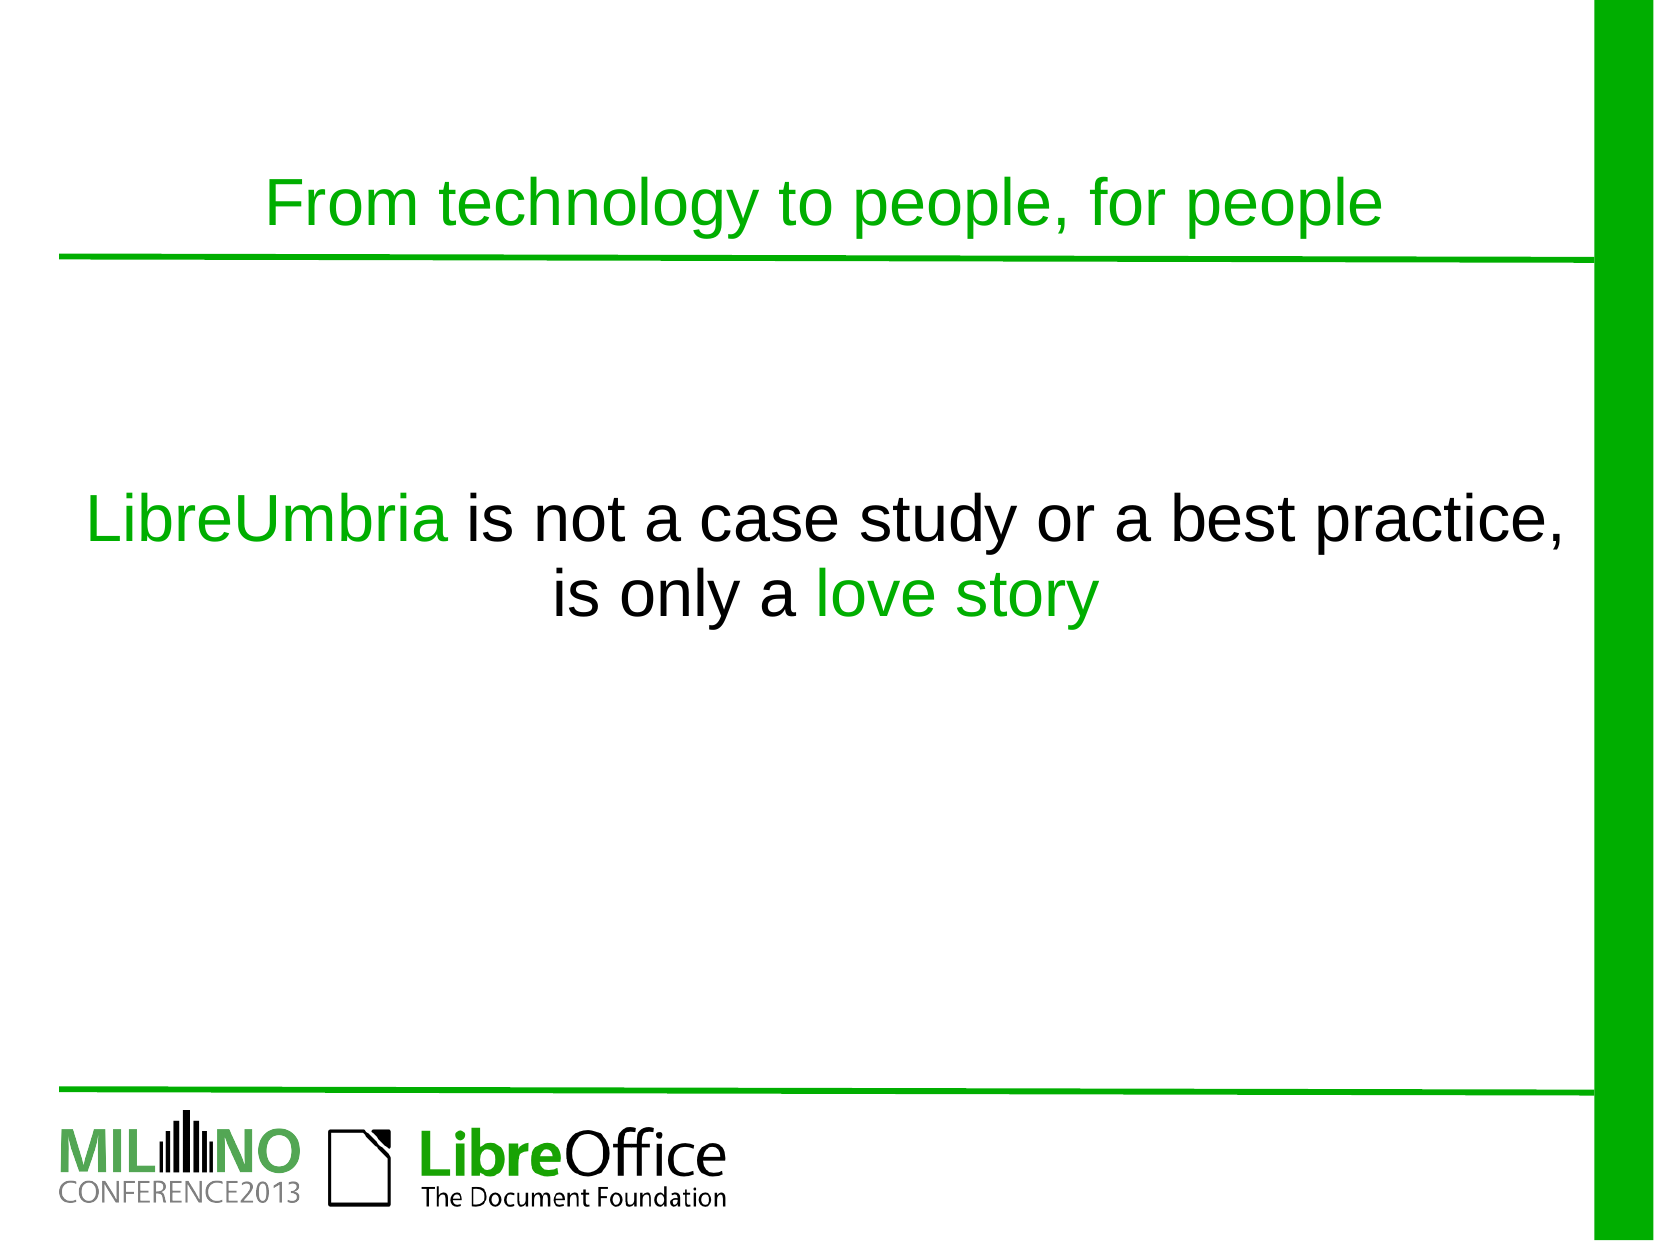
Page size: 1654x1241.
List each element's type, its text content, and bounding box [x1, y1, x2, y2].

text_box From technology to people, for people [234, 164, 1416, 240]
picture [59, 1093, 756, 1241]
subtitle LibreUmbria is not a case study or a best practice, is only a love story [82, 308, 1571, 1028]
